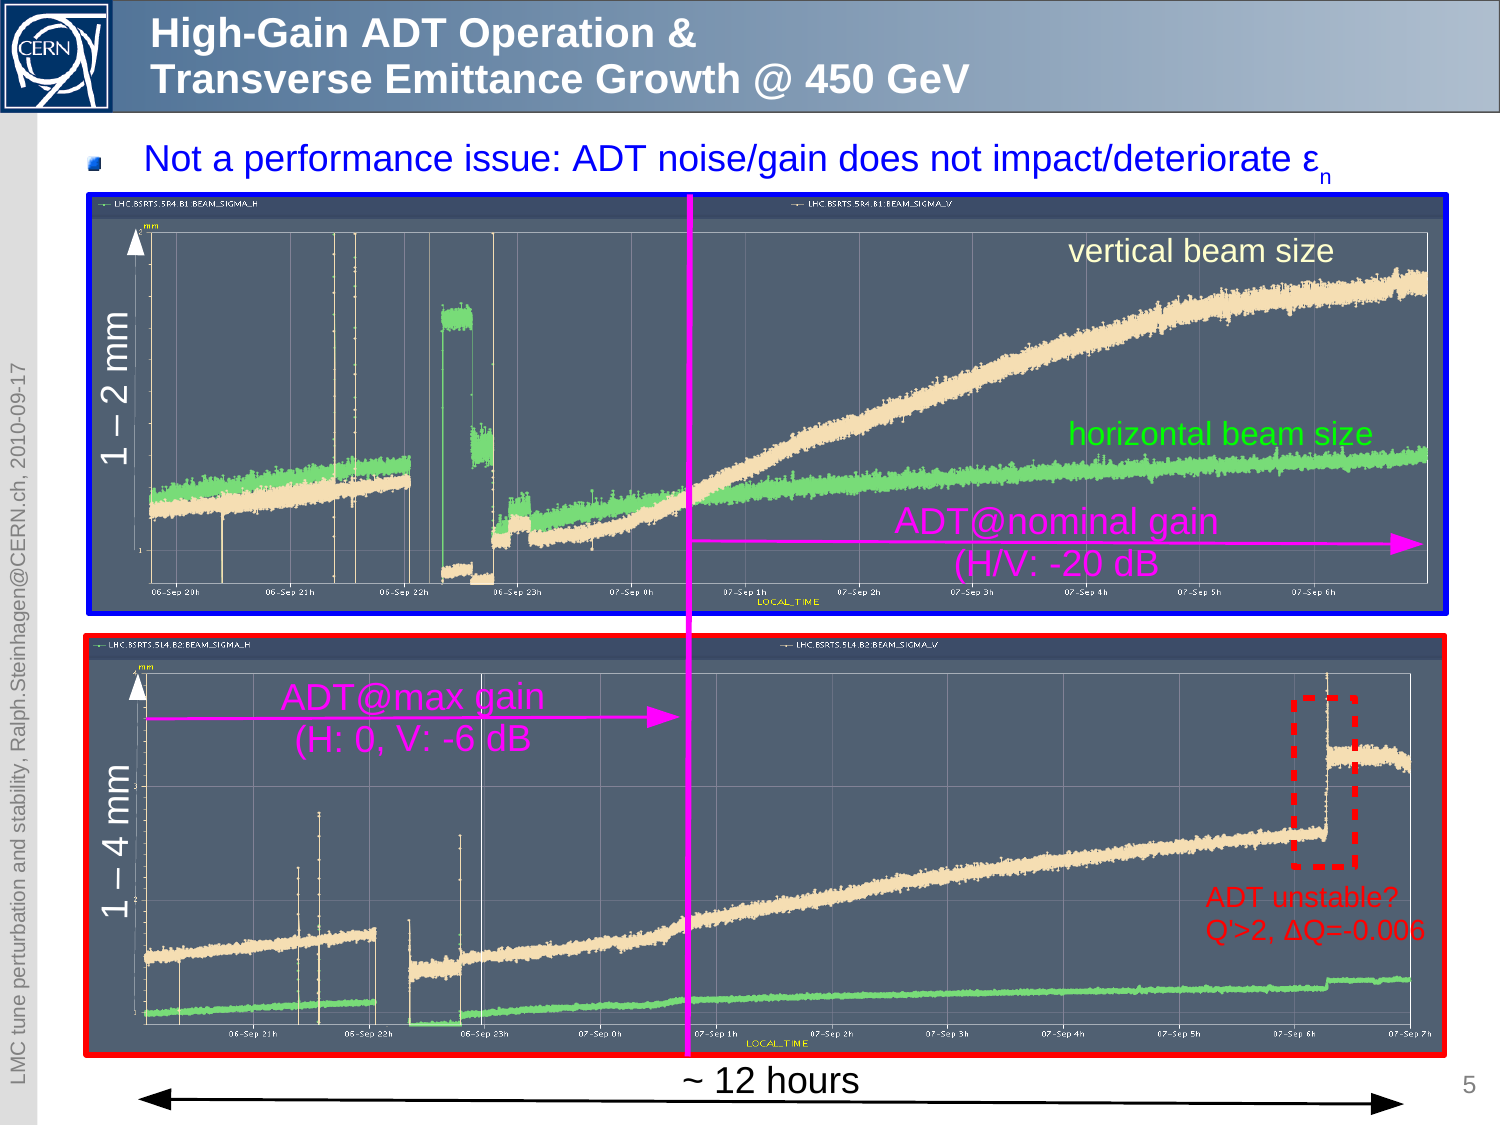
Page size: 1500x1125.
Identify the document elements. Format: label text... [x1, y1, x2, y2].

text_box ADT unstable? Q'>2, ΔQ=-0.006 [1190, 874, 1441, 955]
text_box vertical beam size [1053, 225, 1427, 278]
title High-Gain ADT Operation & Transverse Emittance Growth @ 450 GeV [150, 7, 1201, 106]
text_box horizontal beam size [1053, 408, 1428, 461]
picture [691, 638, 1442, 1052]
picture [1438, 197, 1444, 611]
picture [0, 0, 113, 113]
list Not a performance issue: ADT noise/gain does not impact/deteriorate εn [87, 137, 1438, 1016]
picture [89, 1016, 684, 1052]
